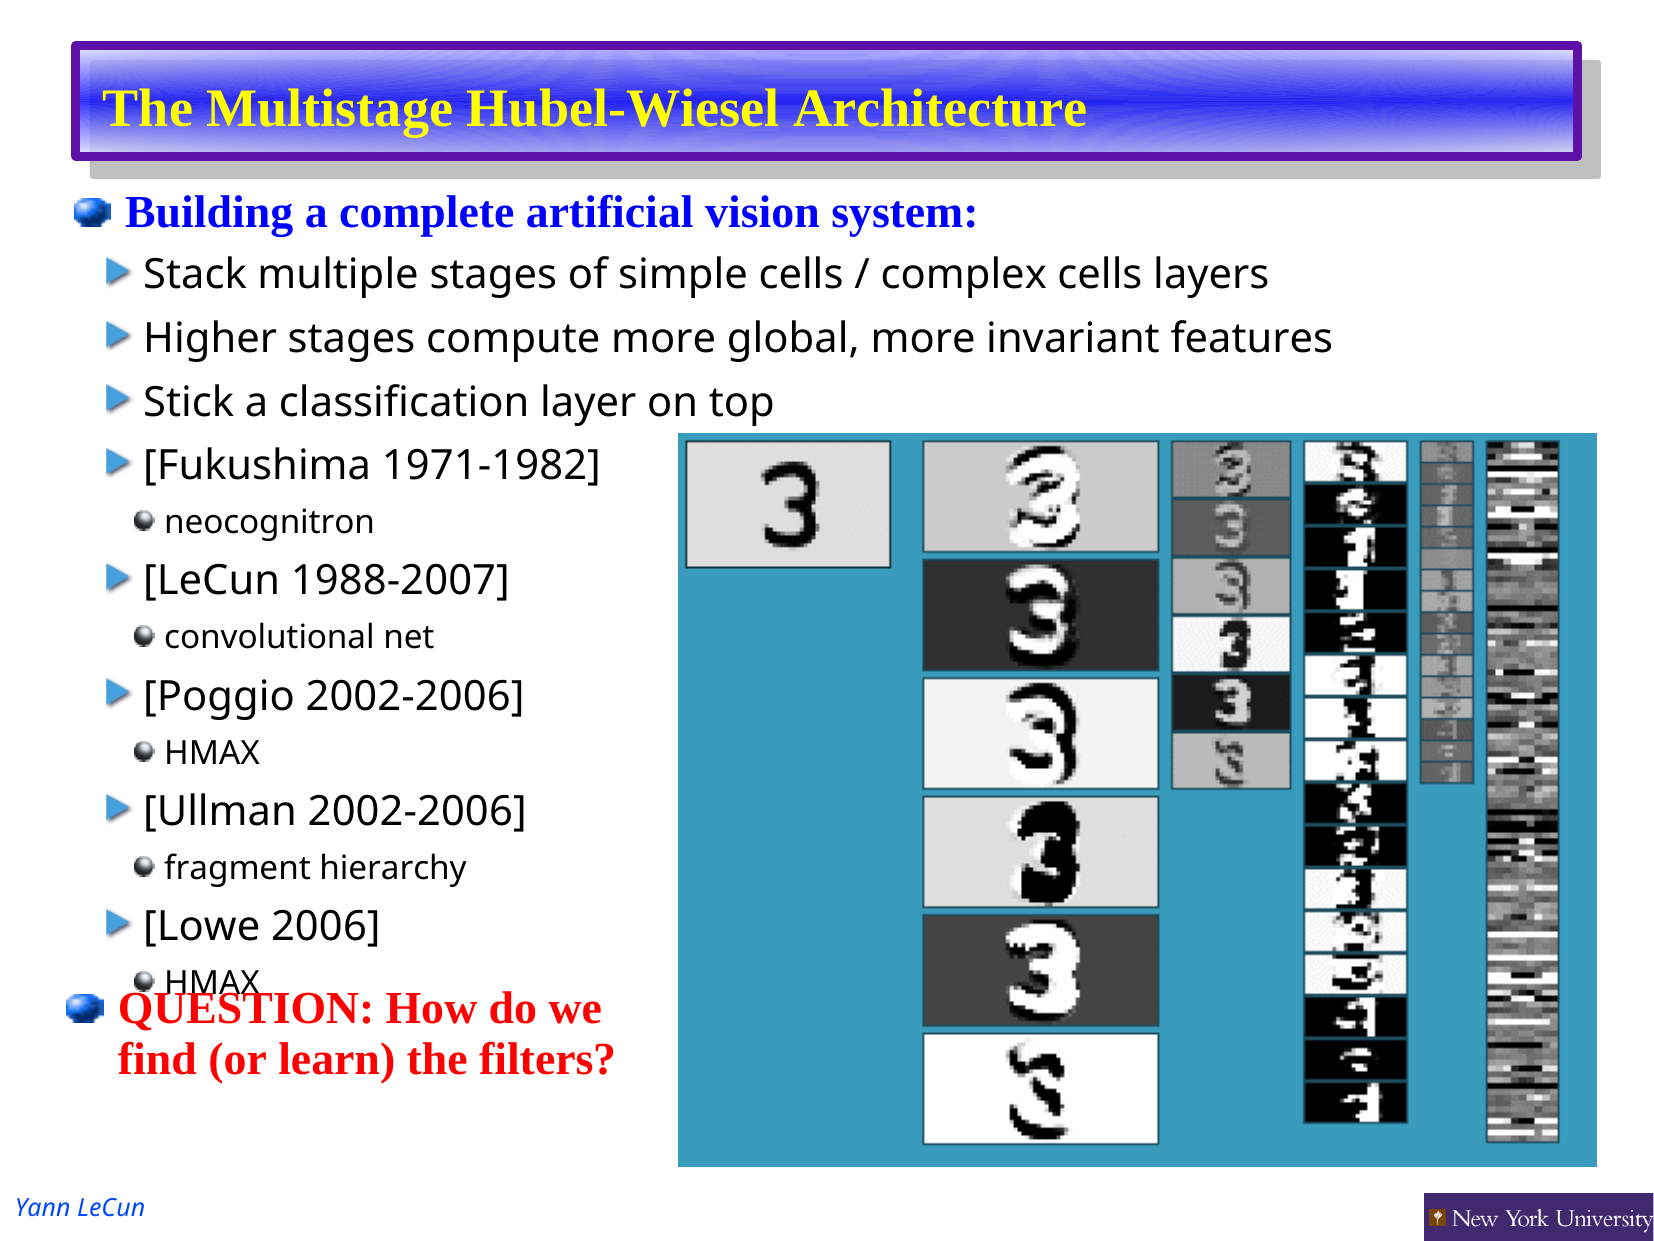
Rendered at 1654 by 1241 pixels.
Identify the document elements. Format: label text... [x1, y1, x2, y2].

list Building a complete artificial vision system: Stack multiple stages of simple cells / complex cells layers Higher stages compute more global, more invariant features Stick a classification layer on top [Fukushima 1971-1982] neocognitron [LeCun 1988-2007] convolutional net [Poggio 2002-2006] HMAX [Ullman 2002-2006] fragment hierarchy [Lowe 2006] HMAX [74, 187, 1447, 1104]
list QUESTION: How do we find (or learn) the filters? [66, 982, 647, 1126]
picture [1424, 1193, 1654, 1241]
picture [678, 433, 1597, 1167]
title The Multistage Hubel-Wiesel Architecture [75, 45, 1578, 157]
